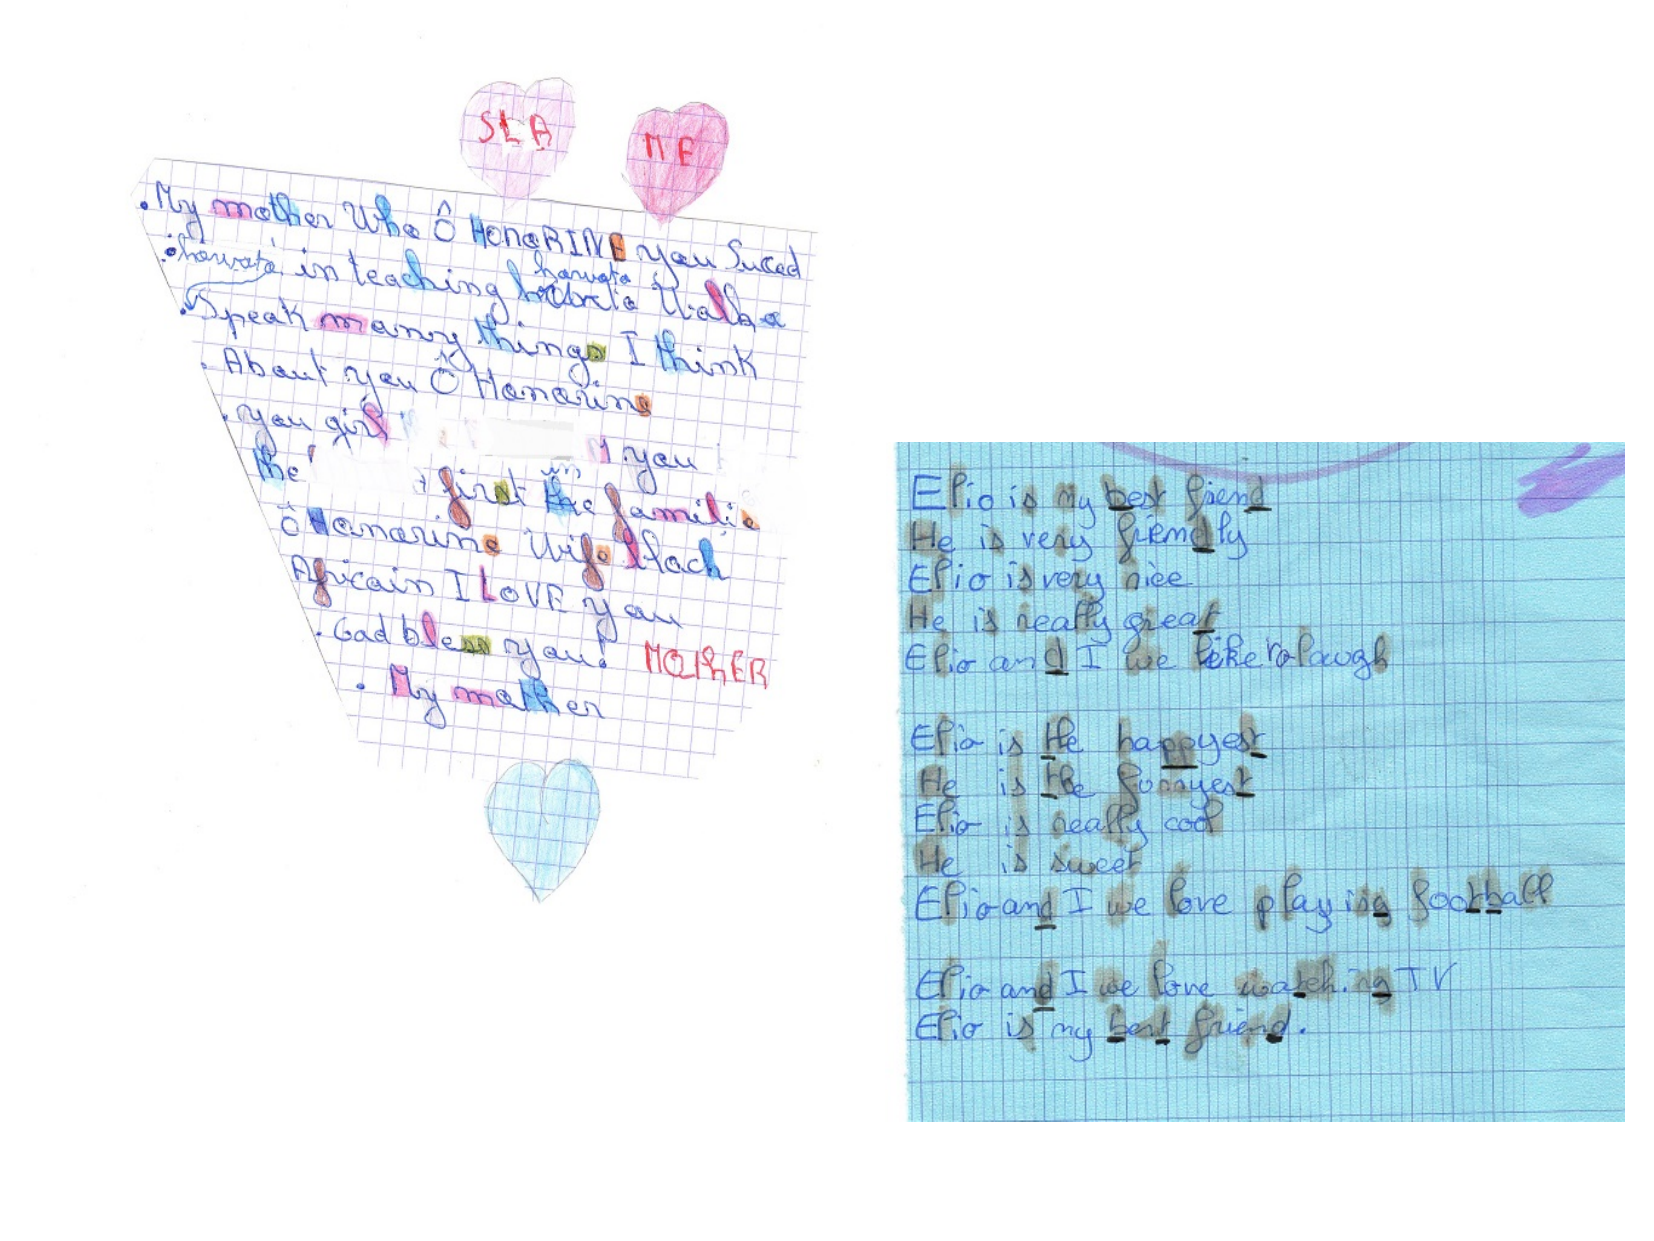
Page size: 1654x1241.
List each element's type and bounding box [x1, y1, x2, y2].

picture [29, 0, 1625, 1123]
